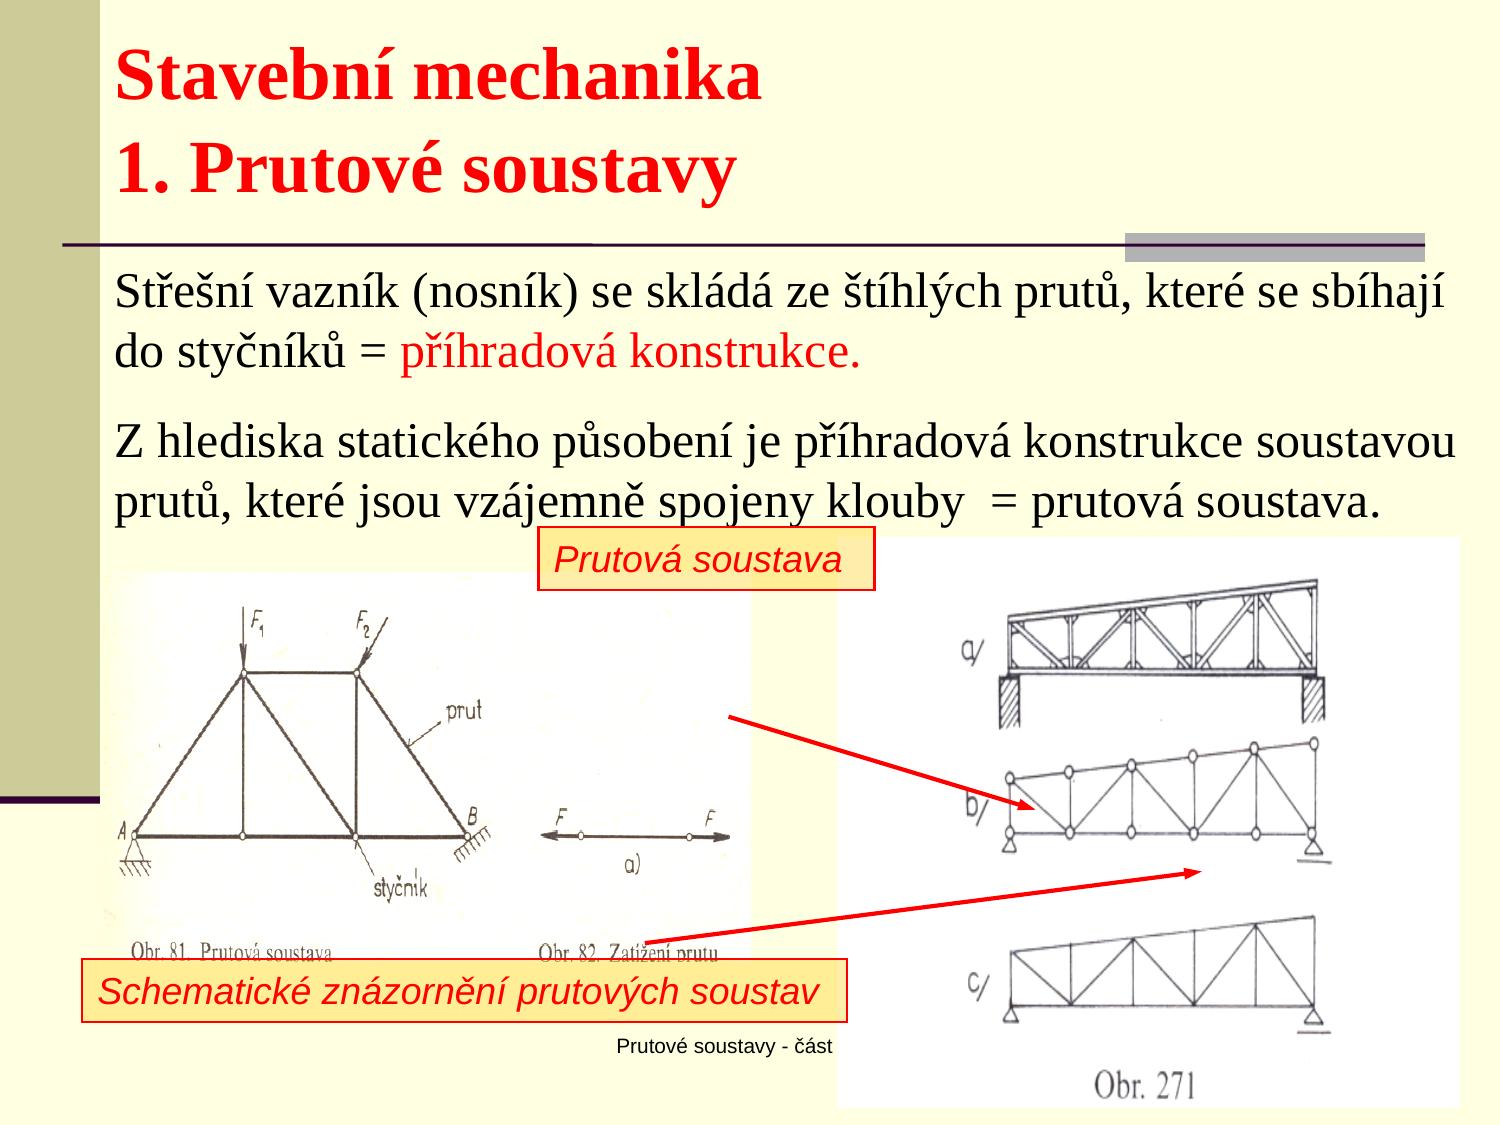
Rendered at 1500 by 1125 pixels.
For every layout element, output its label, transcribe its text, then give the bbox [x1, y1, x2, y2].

picture [103, 572, 751, 958]
text_box Střešní vazník (nosník) se skládá ze štíhlých prutů, které se sbíhají do styčníků = příhradová konstrukce. Z hlediska statického působení je příhradová konstrukce soustavou prutů, které jsou vzájemně spojeny klouby = prutová soustava. [99, 249, 1500, 535]
text_box Stavební mechanika [99, 16, 793, 122]
text_box Prutová soustava [538, 527, 875, 590]
text_box Schematické znázornění prutových soustav [82, 959, 847, 1022]
text_box Prutové soustavy - část 4 - prezentace [549, 1025, 837, 1101]
picture [837, 537, 1461, 1108]
text_box 1. Prutové soustavy [100, 69, 1375, 249]
